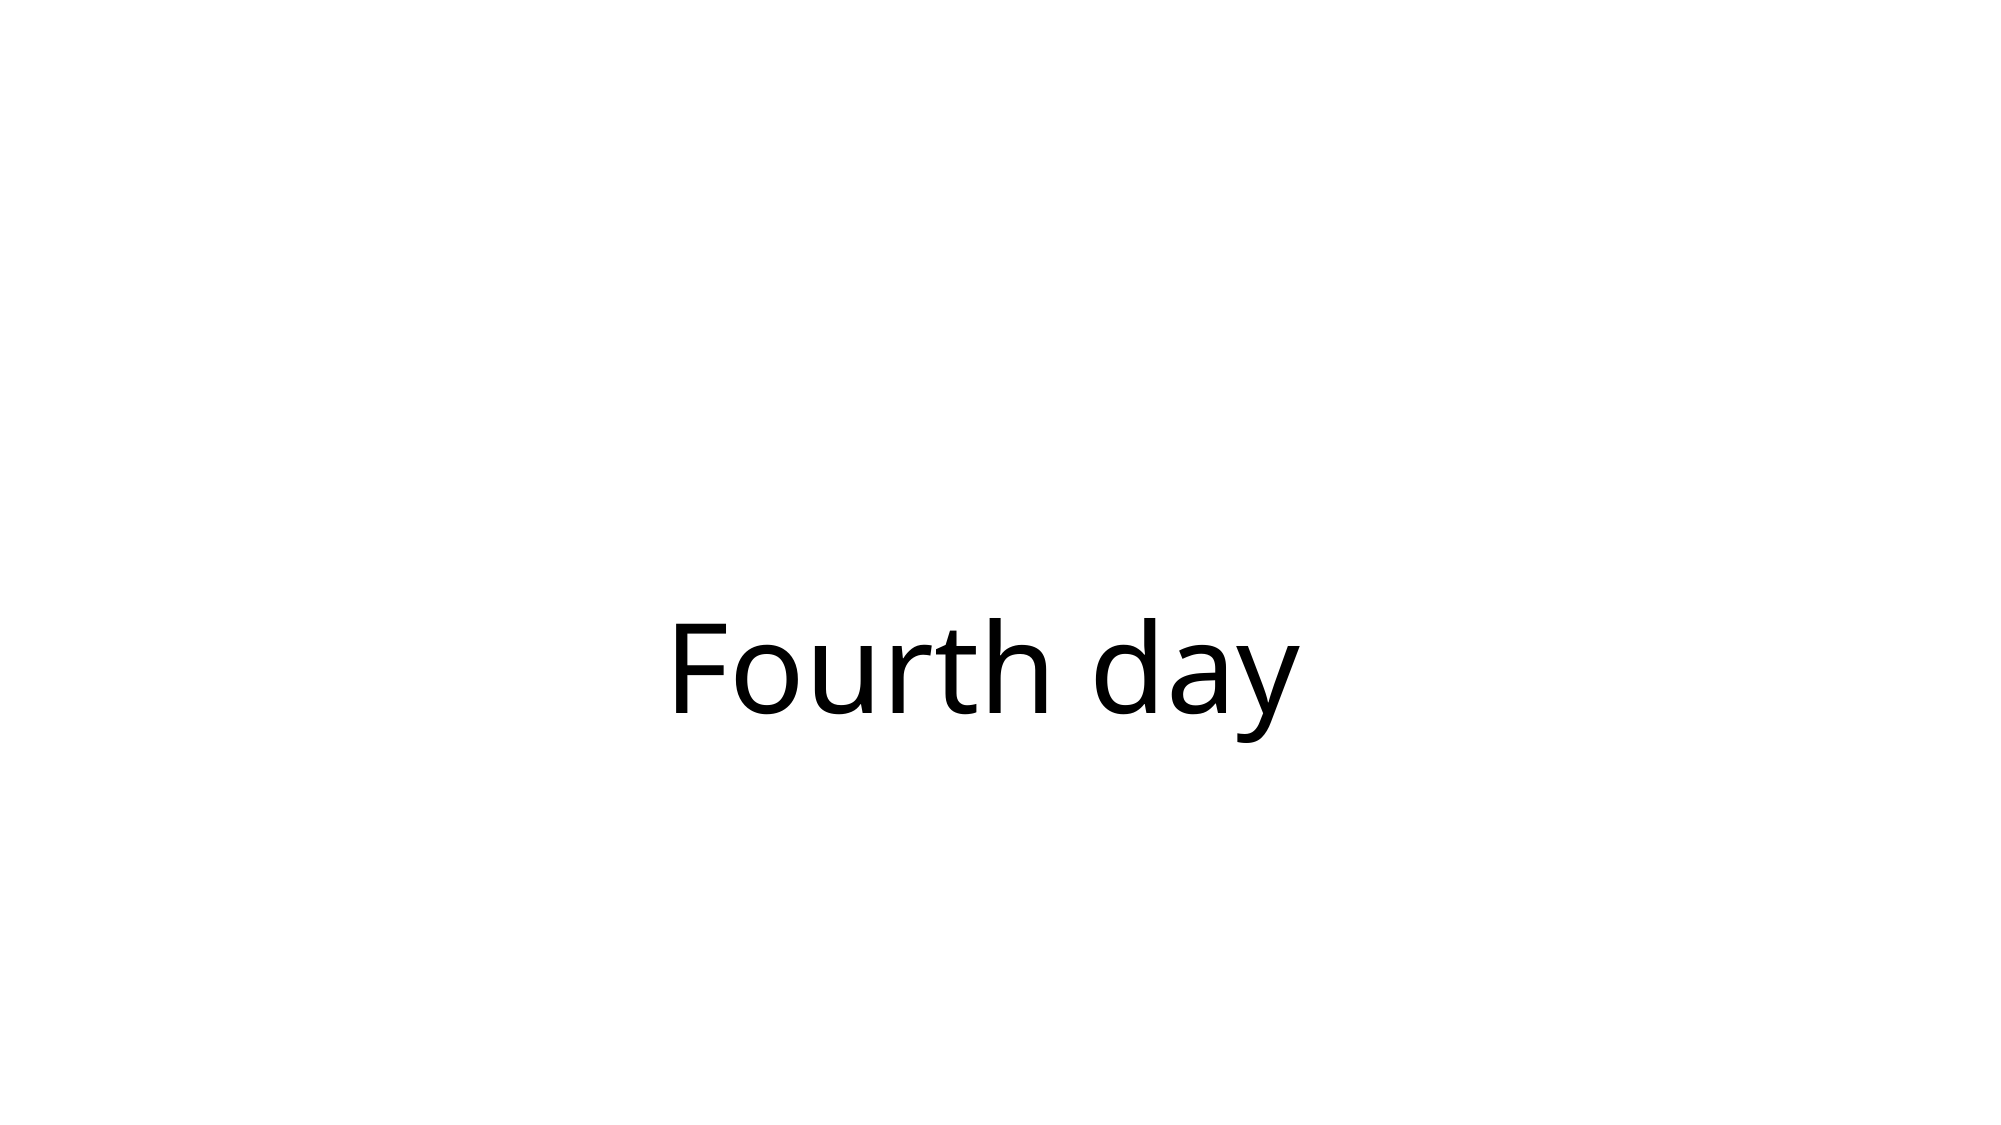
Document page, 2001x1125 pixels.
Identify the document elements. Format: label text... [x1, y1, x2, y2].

title Fourth day [136, 280, 1862, 749]
